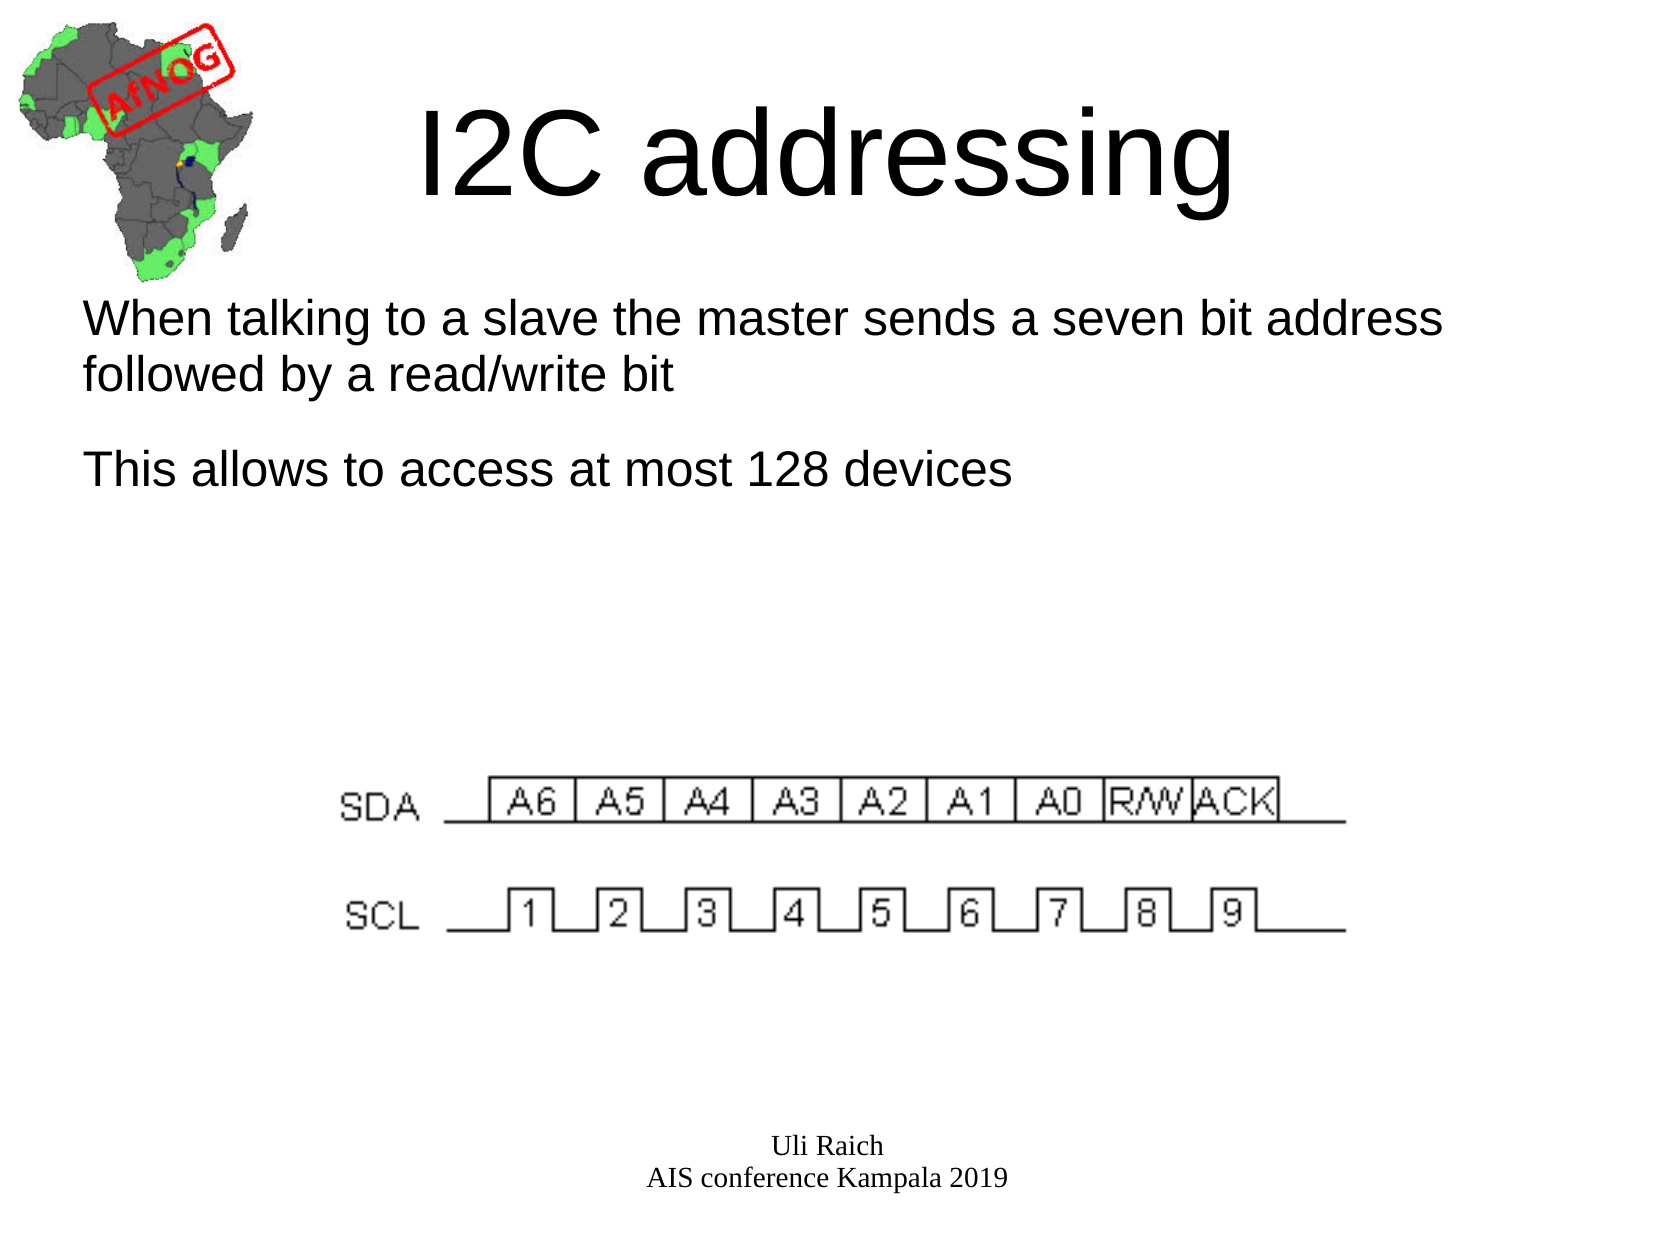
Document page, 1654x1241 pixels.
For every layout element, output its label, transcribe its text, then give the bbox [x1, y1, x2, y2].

title I2C addressing [82, 49, 1571, 257]
list When talking to a slave the master sends a seven bit address followed by a read/write bit This allows to access at most 128 devices [82, 290, 1571, 1010]
picture [9, 0, 259, 291]
picture [312, 749, 1441, 958]
